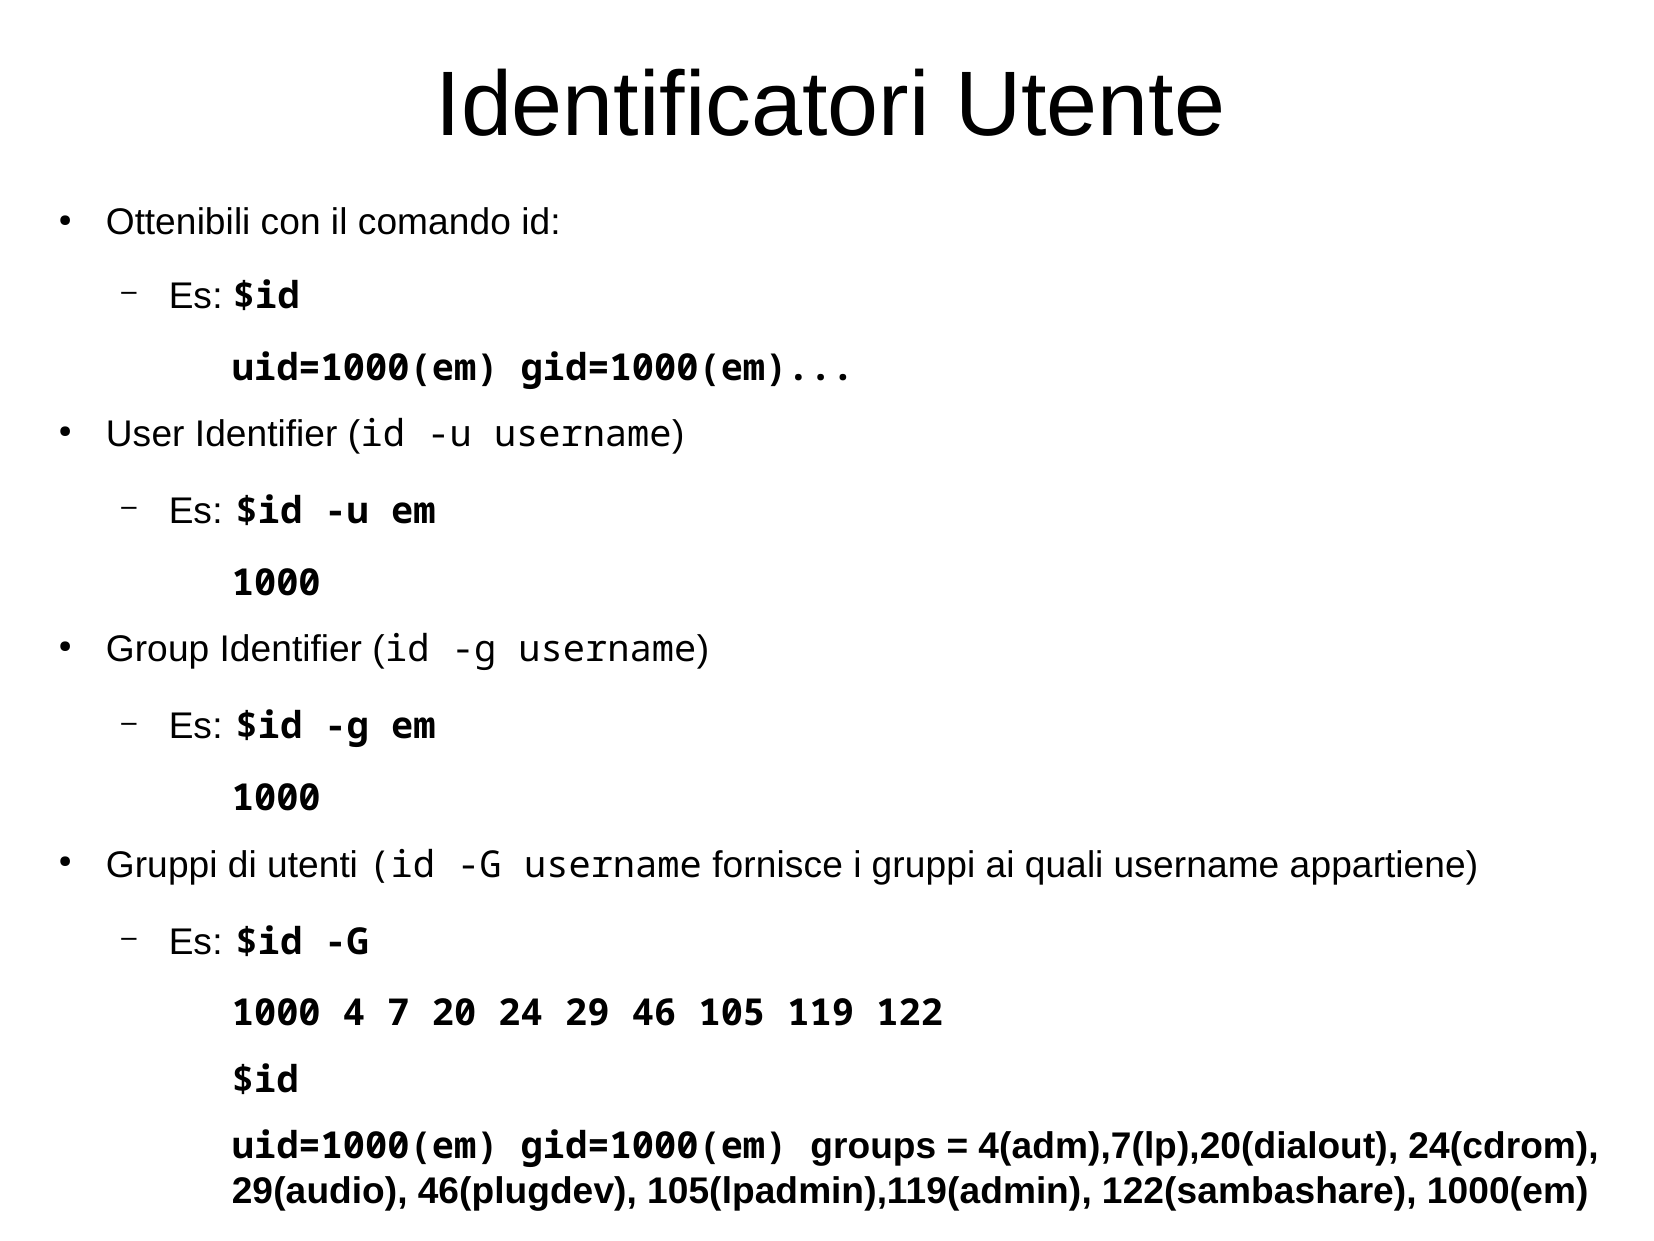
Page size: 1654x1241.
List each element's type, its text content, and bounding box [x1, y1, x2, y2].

title Identificatori Utente [86, 0, 1576, 200]
list Ottenibili con il comando id: Es: $id uid=1000(em) gid=1000(em)... User Identifier (id -u username) Es: $id -u em 1000 Group Identifier (id -g username) Es: $id -g em 1000 Gruppi di utenti (id -G username fornisce i gruppi ai quali username appartiene) Es: $id -G 1000 4 7 20 24 29 46 105 119 122 $id uid=1000(em) gid=1000(em) groups = 4(adm),7(lp),20(dialout), 24(cdrom), 29(audio), 46(plugdev), 105(lpadmin),119(admin), 122(sambashare), 1000(em) [42, 200, 1633, 1216]
